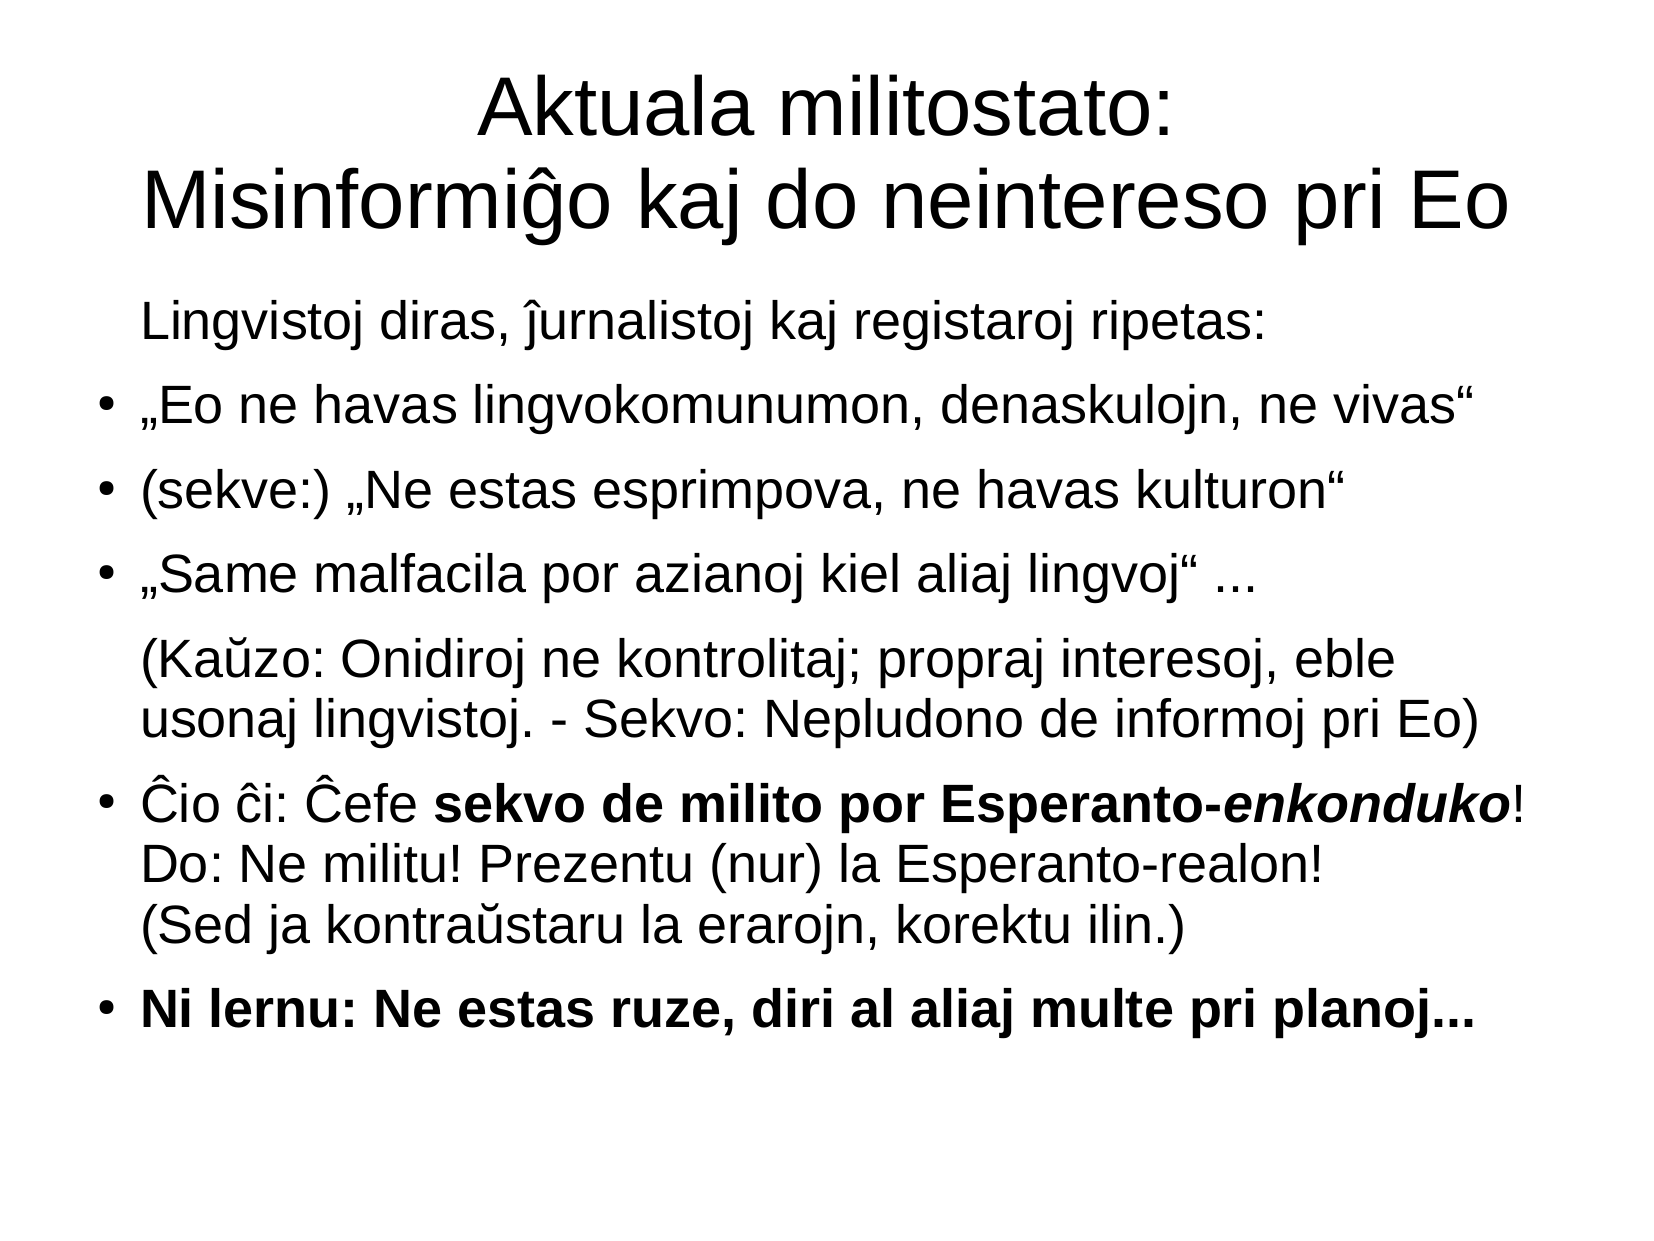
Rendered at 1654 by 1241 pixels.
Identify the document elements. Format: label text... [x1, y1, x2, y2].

title Aktuala militostato: Misinformiĝo kaj do neintereso pri Eo [82, 49, 1571, 257]
list Lingvistoj diras, ĵurnalistoj kaj registaroj ripetas: „Eo ne havas lingvokomunumon, denaskulojn, ne vivas“ (sekve:) „Ne estas esprimpova, ne havas kulturon“ „Same malfacila por azianoj kiel aliaj lingvoj“ ... (Kaŭzo: Onidiroj ne kontrolitaj; propraj interesoj, eble usonaj lingvistoj. - Sekvo: Nepludono de informoj pri Eo) Ĉio ĉi: Ĉefe sekvo de milito por Esperanto-enkonduko! Do: Ne militu! Prezentu (nur) la Esperanto-realon! (Sed ja kontraŭstaru la erarojn, korektu ilin.) Ni lernu: Ne estas ruze, diri al aliaj multe pri planoj... [82, 290, 1571, 1193]
